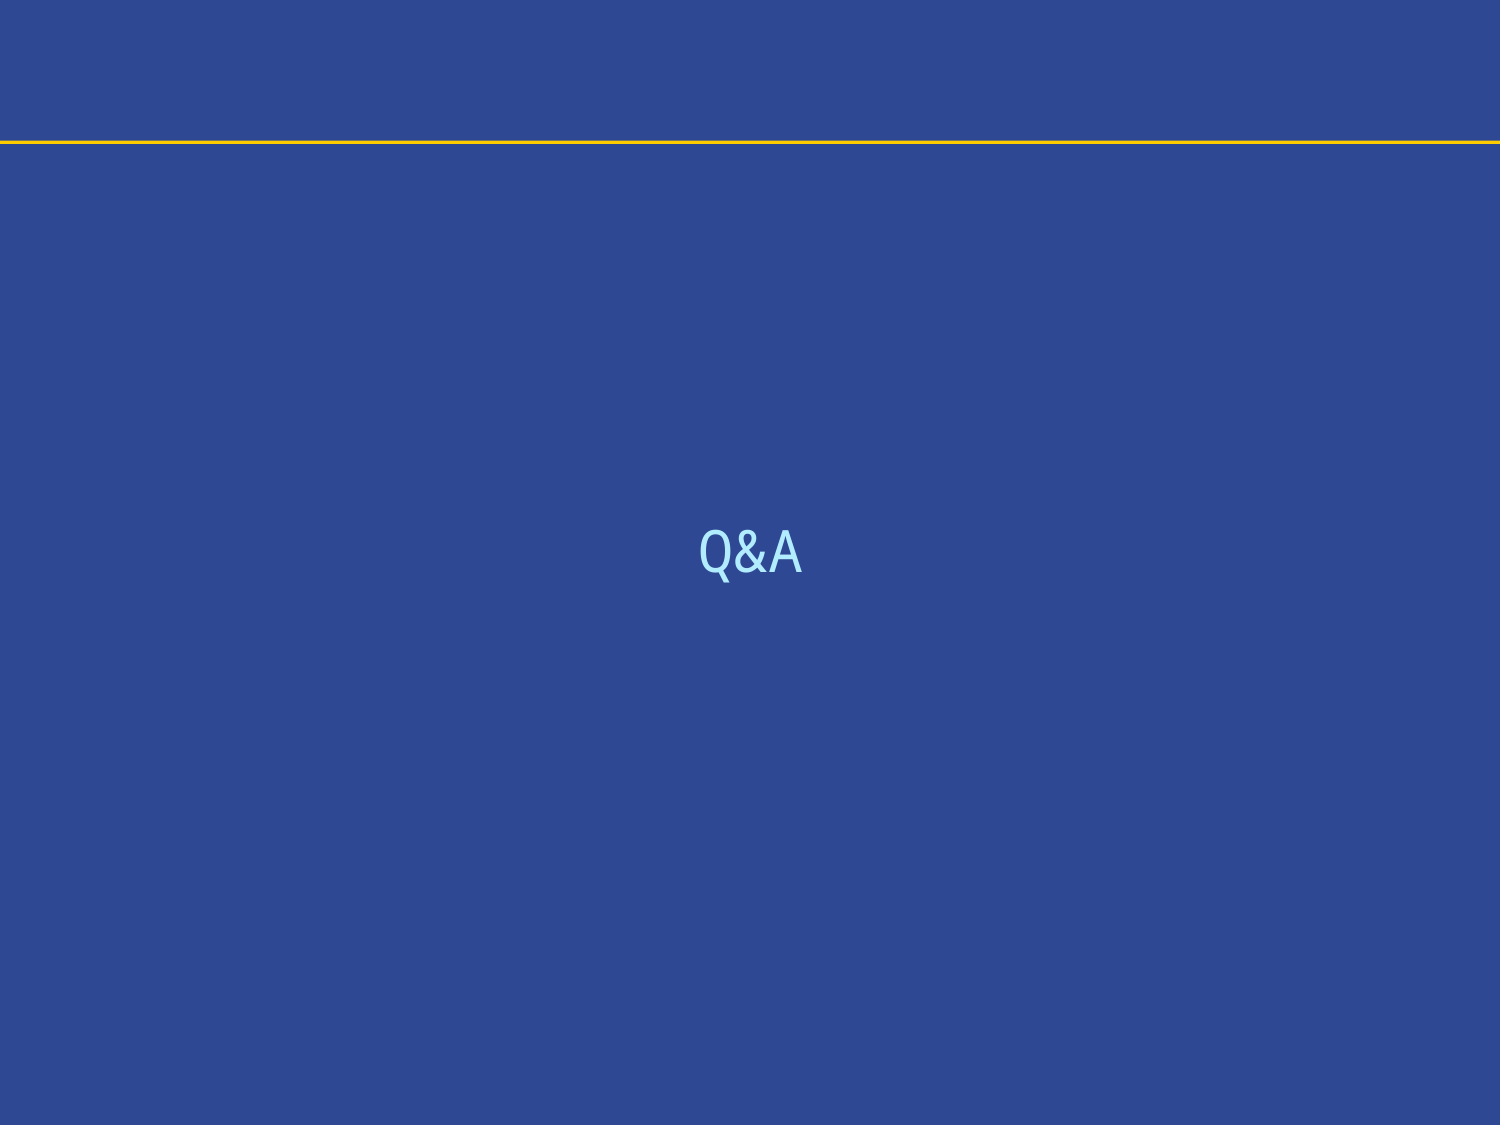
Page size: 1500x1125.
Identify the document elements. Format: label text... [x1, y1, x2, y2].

title Q&A [110, 450, 1392, 653]
